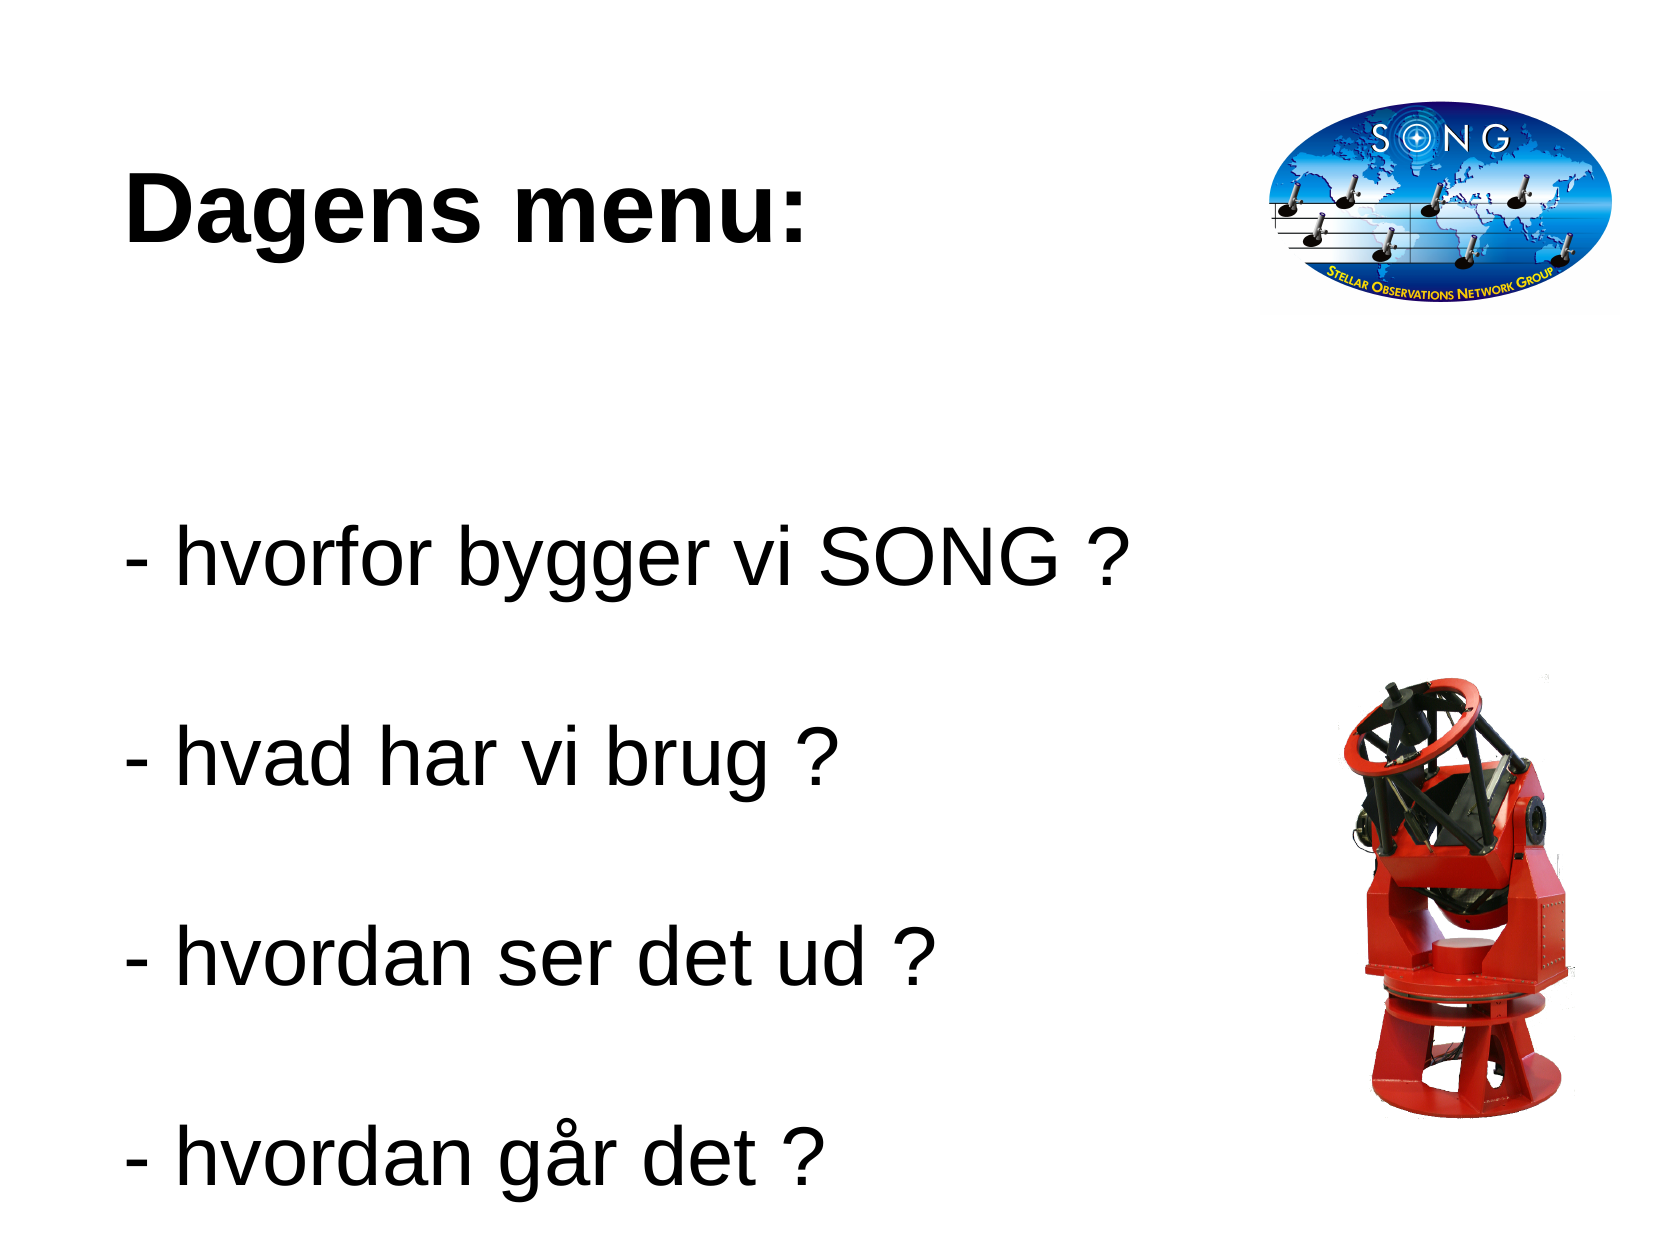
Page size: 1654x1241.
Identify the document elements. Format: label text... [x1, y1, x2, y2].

text_box Dagens menu: - hvorfor bygger vi SONG ? - hvad har vi brug ? - hvordan ser det ud ? - hvordan går det ? - de næste trin ? [108, 134, 1148, 979]
picture [1260, 91, 1620, 315]
picture [1338, 674, 1575, 1125]
